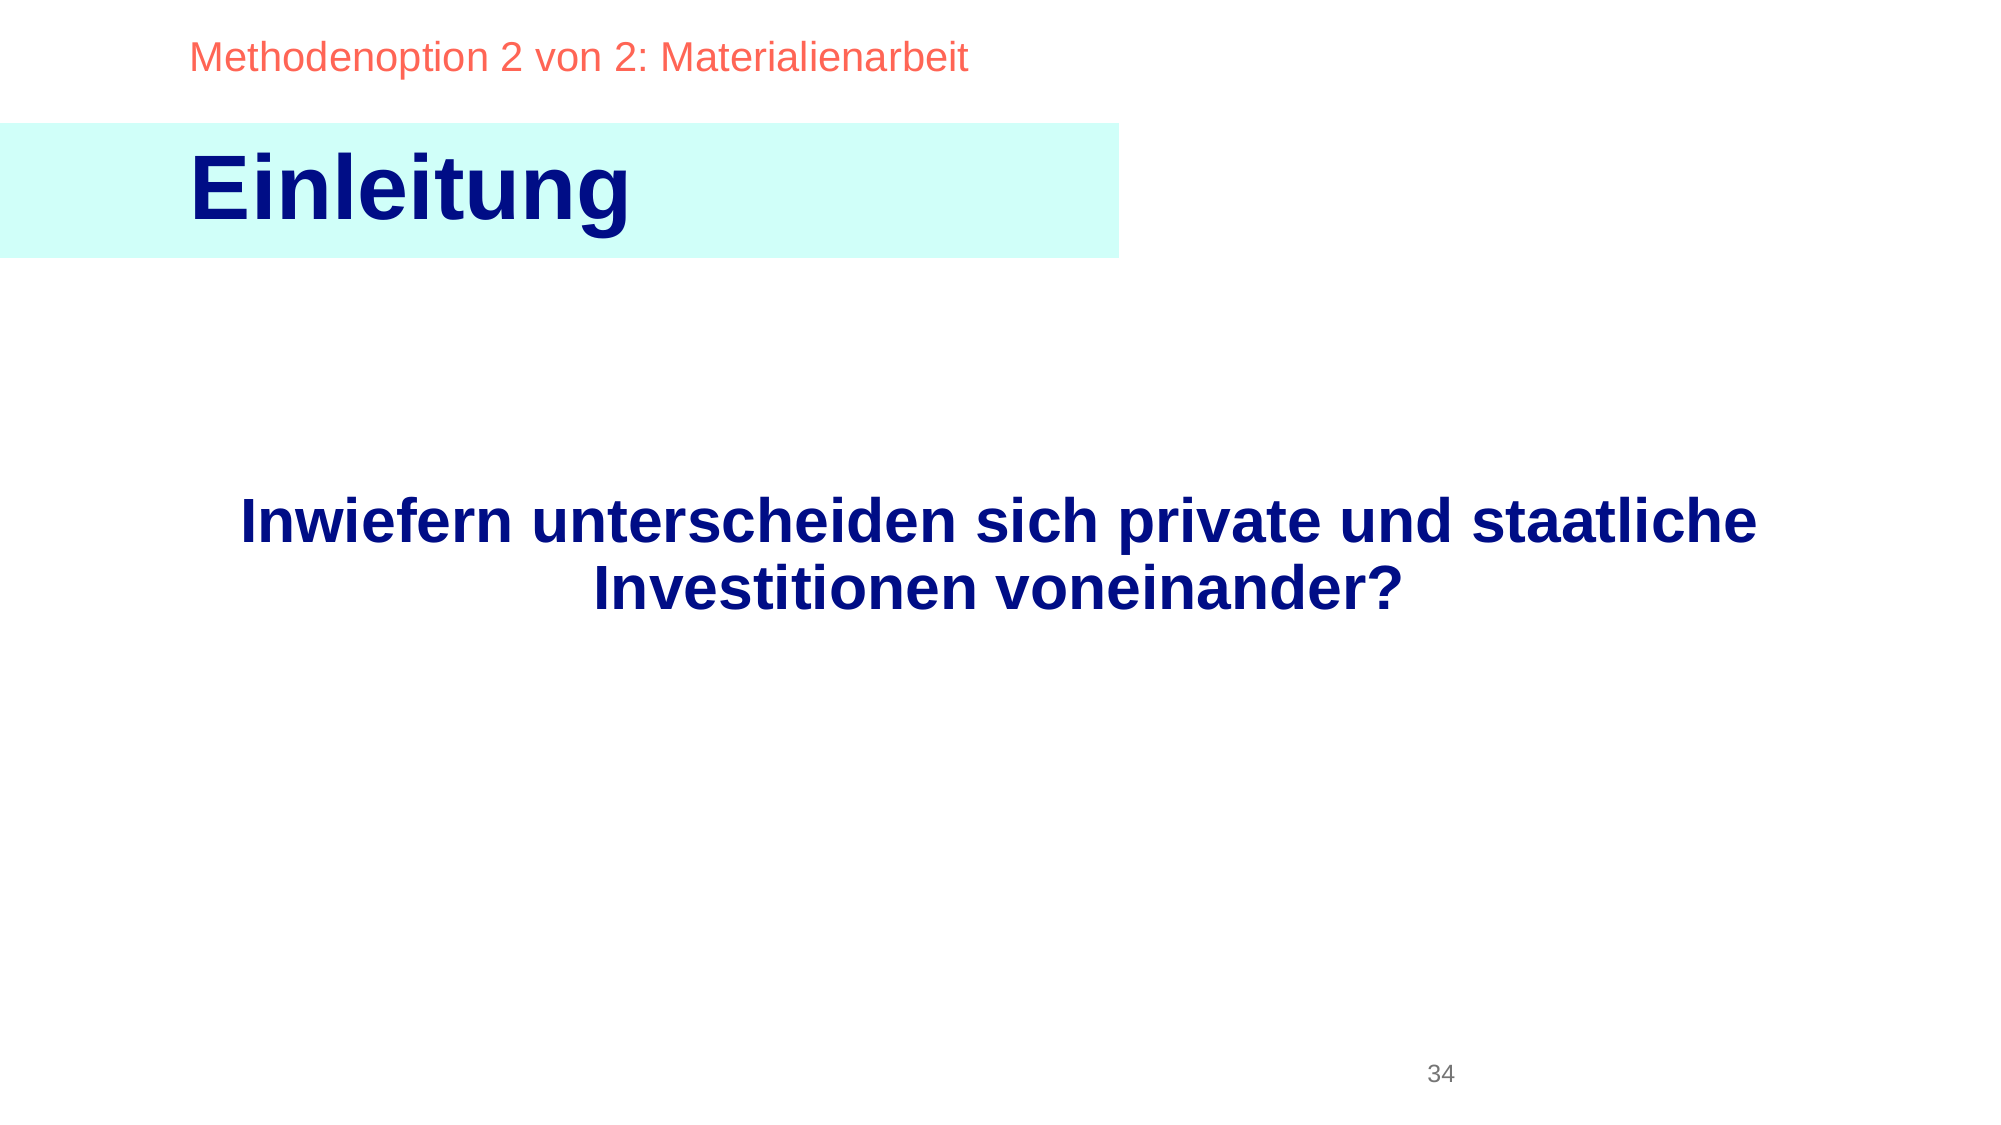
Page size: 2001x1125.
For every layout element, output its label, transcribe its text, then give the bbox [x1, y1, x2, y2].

list Methodenoption 2 von 2: Materialienarbeit [137, 27, 1119, 107]
list Inwiefern unterscheiden sich private und staatliche Investitionen voneinander? [137, 481, 1863, 725]
list Einleitung [137, 129, 1093, 258]
